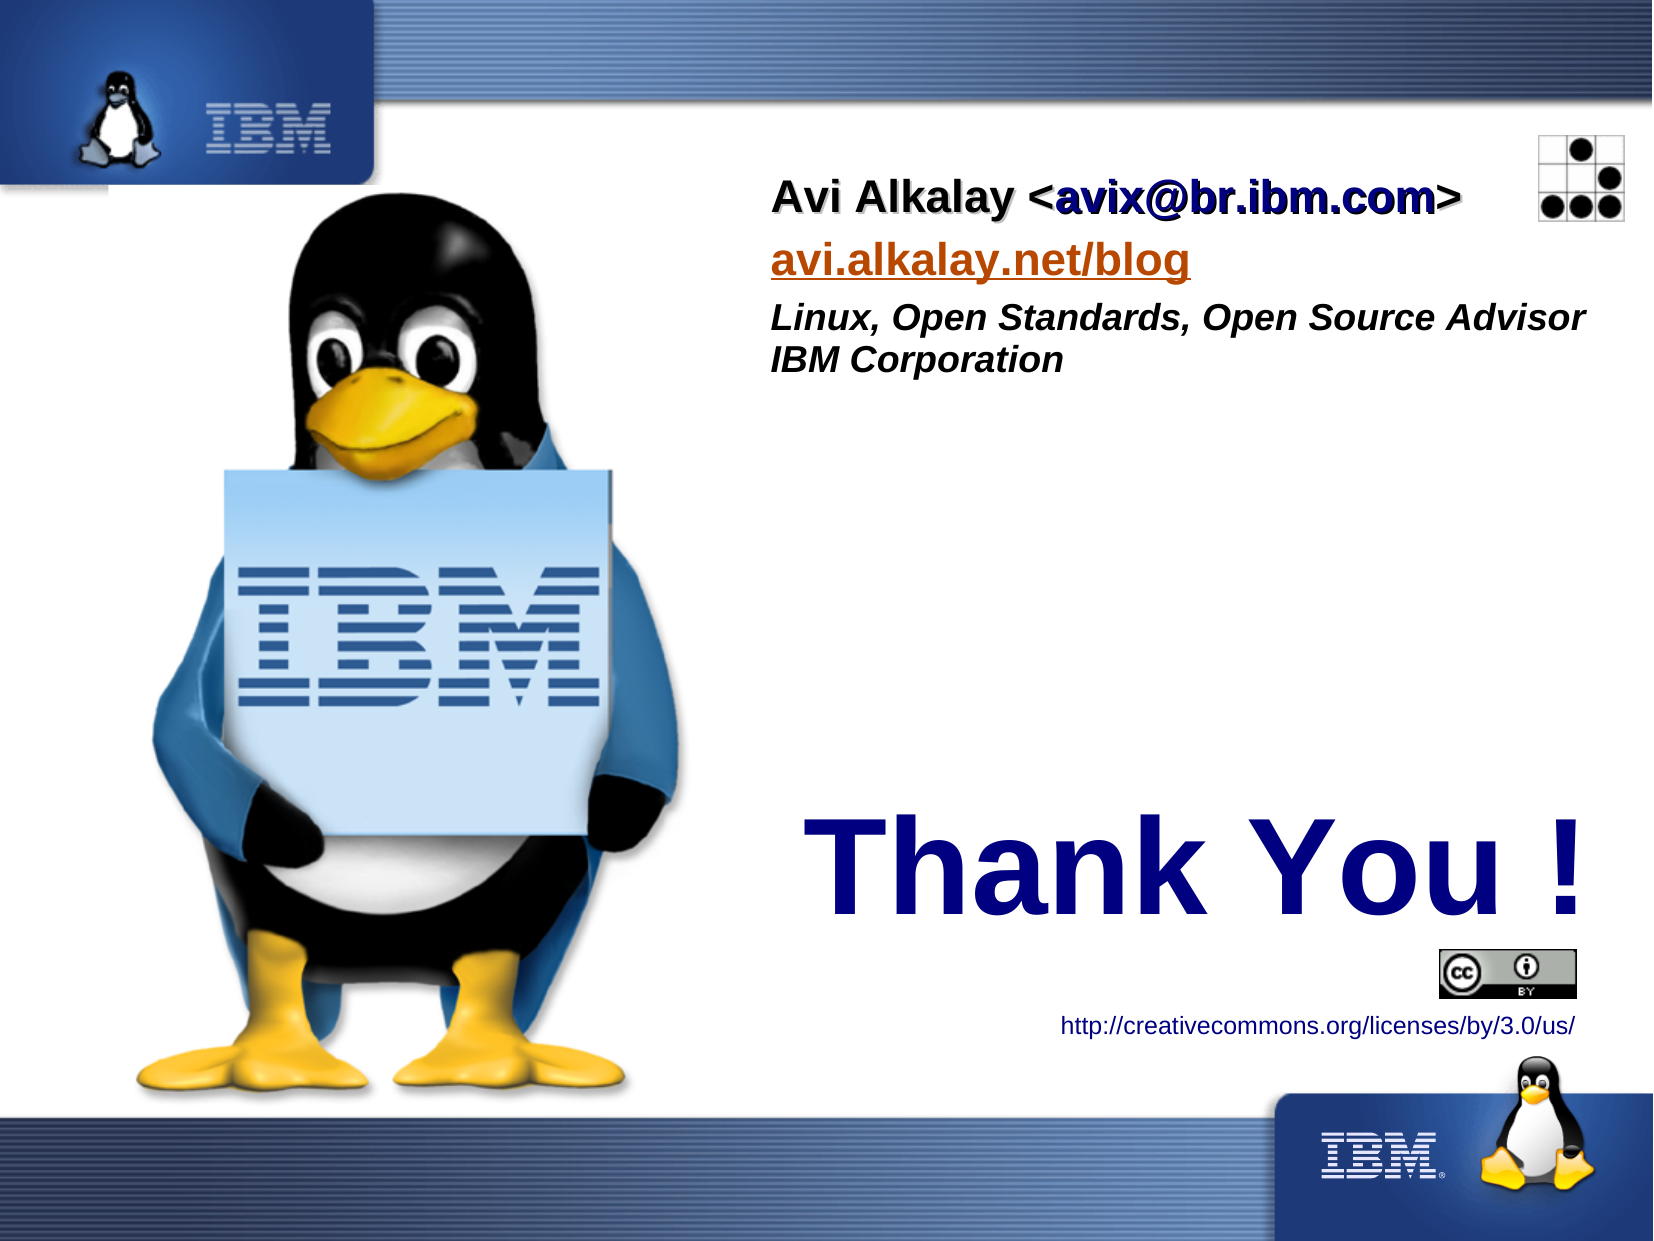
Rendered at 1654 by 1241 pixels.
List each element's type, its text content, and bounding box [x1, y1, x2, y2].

text_box Thank You ! [803, 778, 1591, 981]
text_box Linux, Open Standards, Open Source Advisor IBM Corporation [755, 302, 1624, 433]
picture [1439, 949, 1577, 999]
text_box http://creativecommons.org/licenses/by/3.0/us/ [1060, 1010, 1577, 1039]
text_box Avi Alkalay <avix@br.ibm.com> avi.alkalay.net/blog [755, 160, 1508, 293]
picture [0, 0, 1653, 1241]
